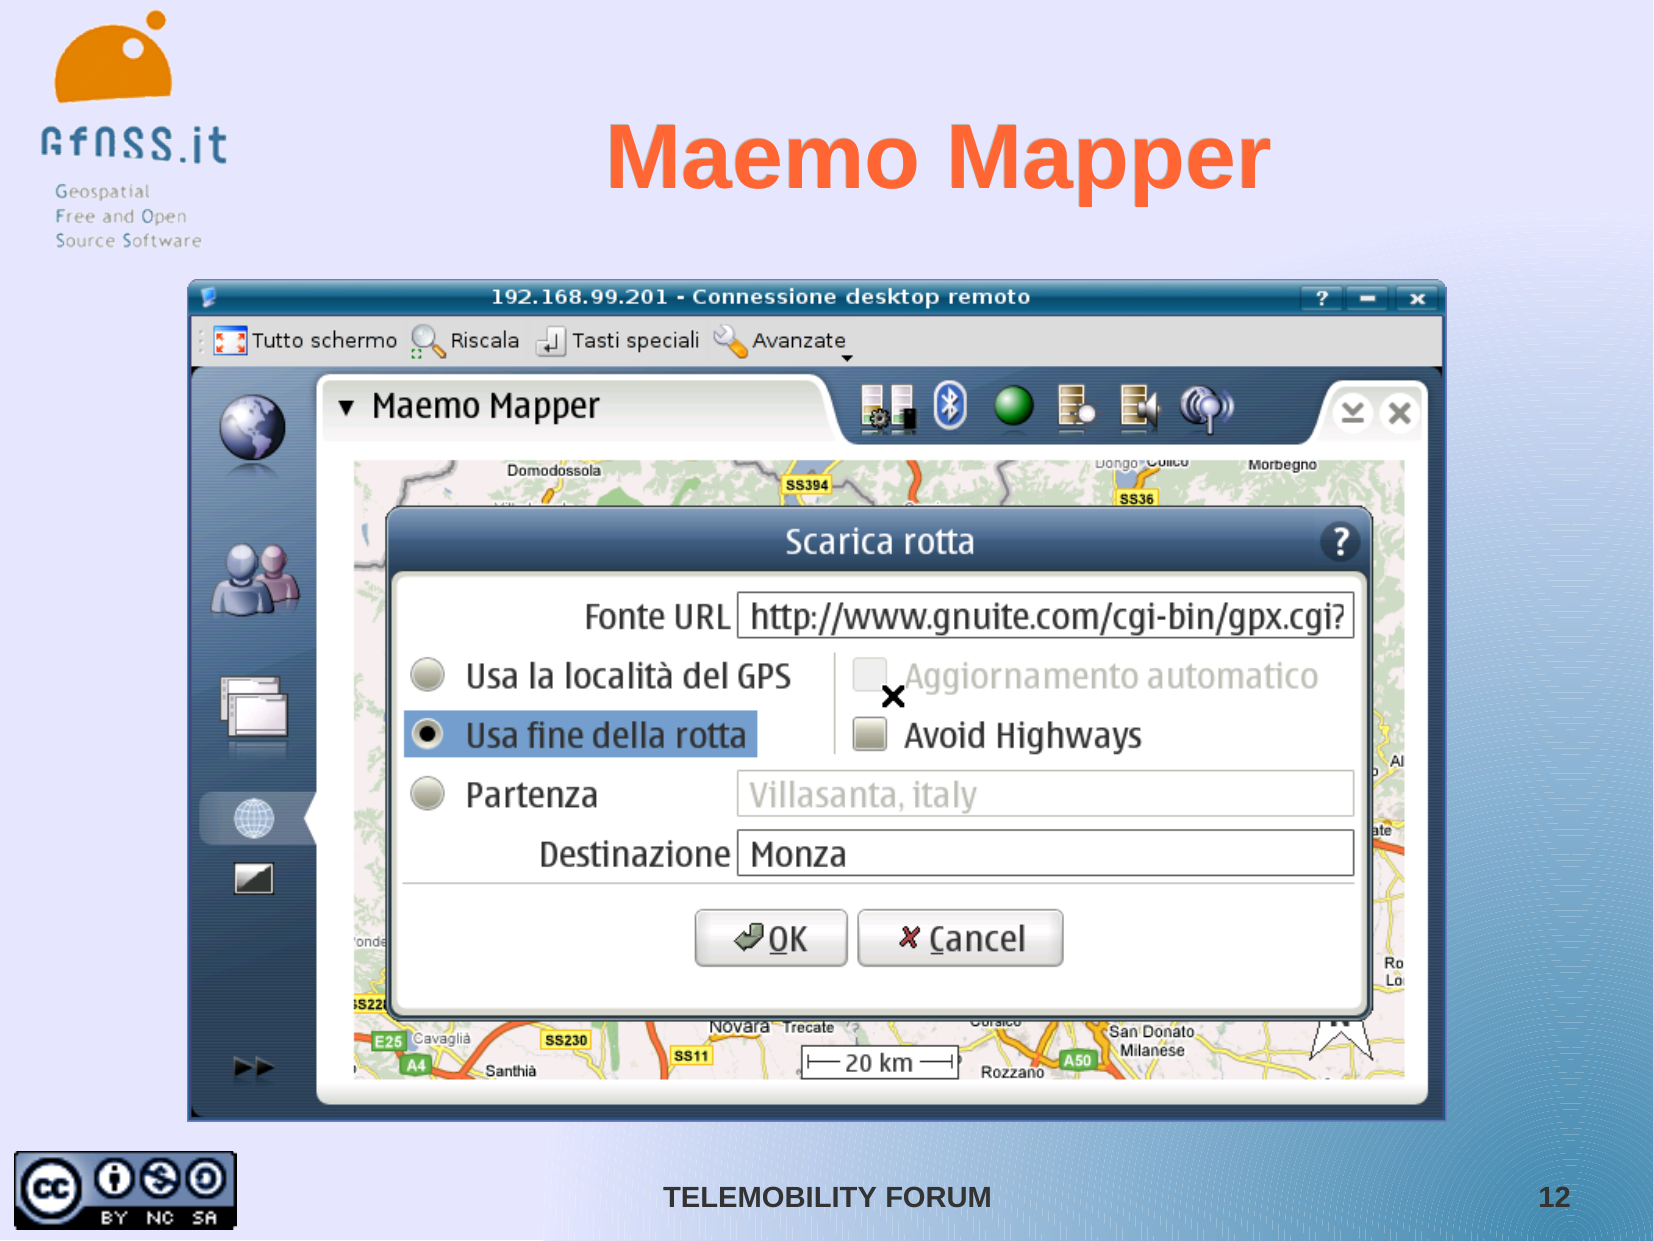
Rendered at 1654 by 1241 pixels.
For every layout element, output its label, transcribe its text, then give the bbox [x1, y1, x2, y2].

picture [0, 1, 254, 266]
picture [14, 1151, 237, 1230]
title Maemo Mapper [289, 60, 1589, 253]
picture [187, 279, 1447, 1123]
